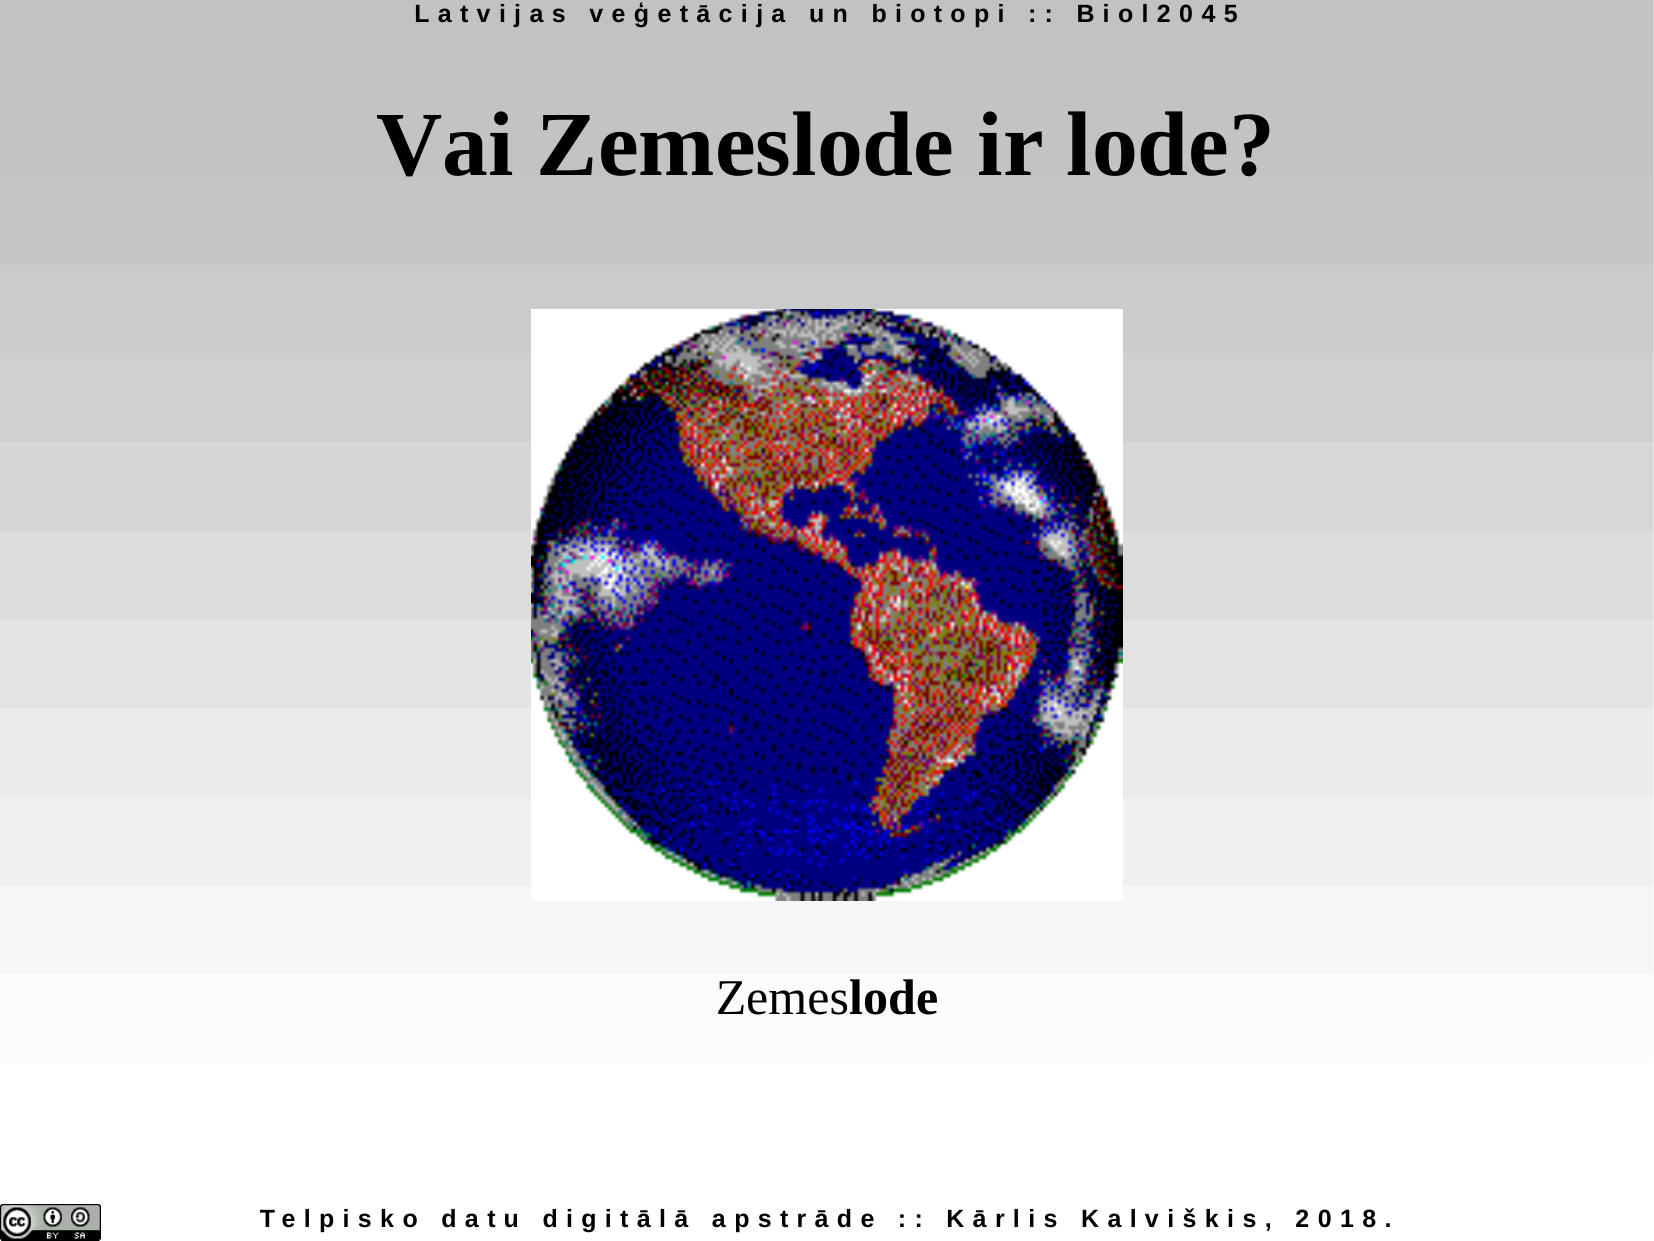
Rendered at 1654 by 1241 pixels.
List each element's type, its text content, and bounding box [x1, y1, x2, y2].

picture [0, 287, 1654, 1241]
text_box Zemeslode [715, 970, 939, 1084]
title Vai Zemeslode ir lode? [0, 1, 1654, 287]
